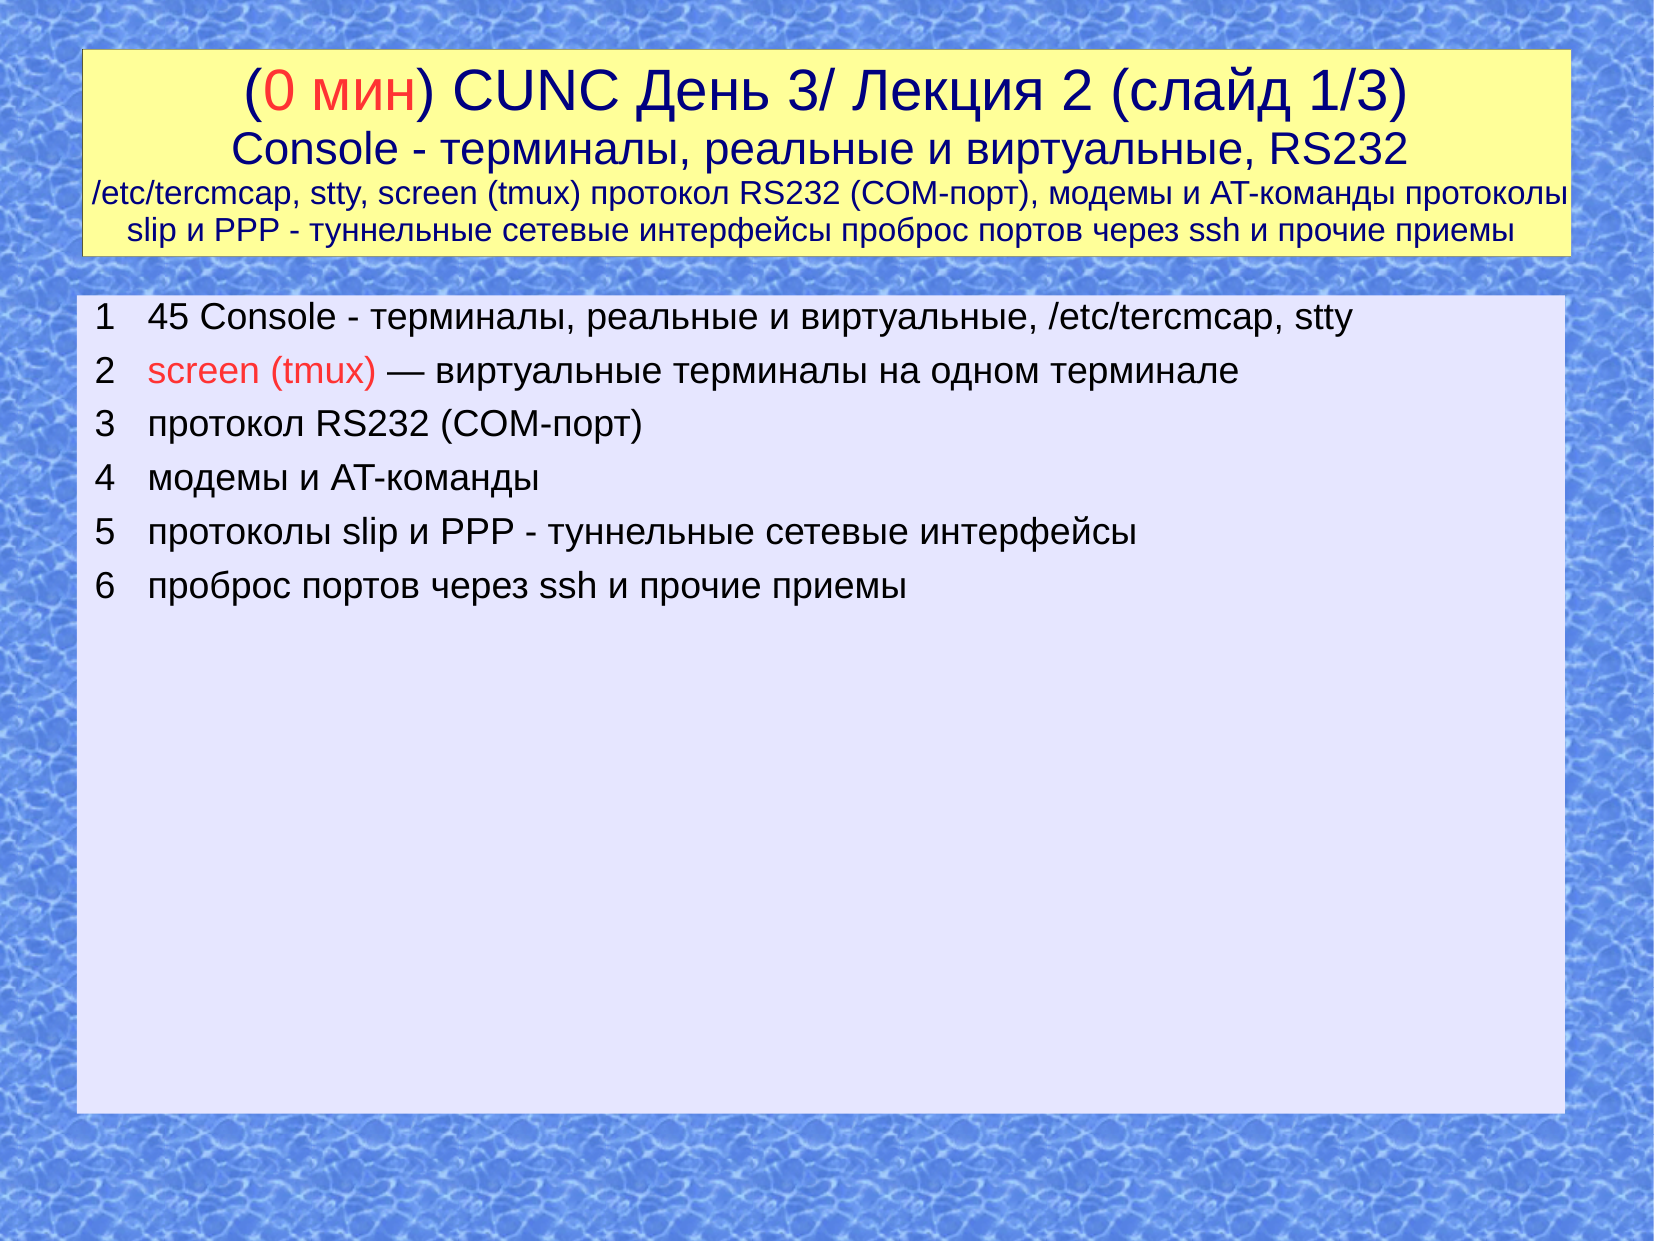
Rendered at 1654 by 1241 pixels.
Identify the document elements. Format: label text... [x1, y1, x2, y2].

list 45 Console - терминалы, реальные и виртуальные, /etc/tercmcap, stty screen (tmux) — виртуальные терминалы на одном терминале протокол RS232 (COM-порт) модемы и AT-команды протоколы slip и PPP - туннельные сетевые интерфейсы проброс портов через ssh и прочие приемы [76, 295, 1565, 1114]
picture [0, 0, 1654, 1241]
title (0 мин) CUNC День 3/ Лекция 2 (слайд 1/3) Console - терминалы, реальные и виртуальные, RS232 /etc/tercmcap, stty, screen (tmux) протокол RS232 (COM-порт), модемы и AT-команды протоколы slip и PPP - туннельные сетевые интерфейсы проброс портов через ssh и прочие приемы [82, 49, 1571, 257]
